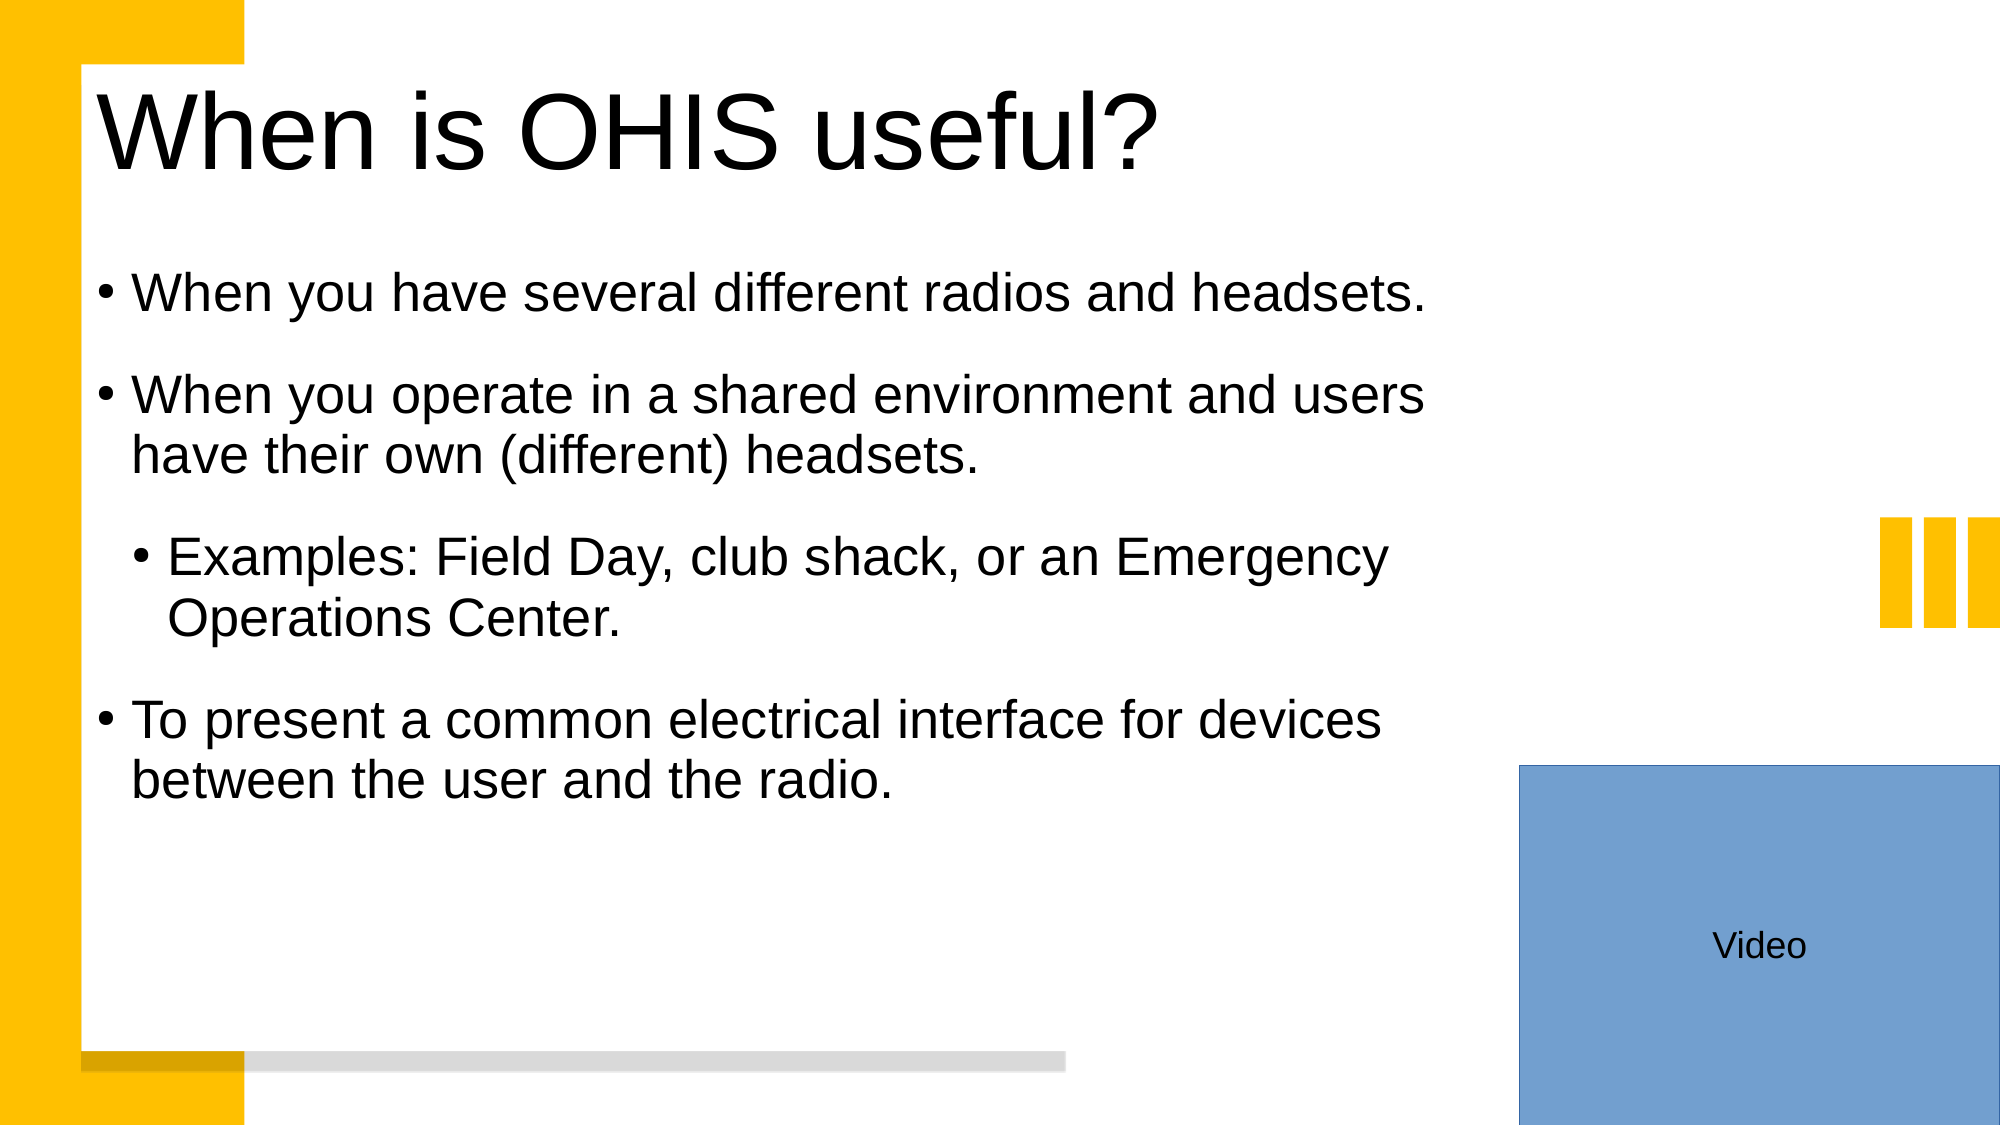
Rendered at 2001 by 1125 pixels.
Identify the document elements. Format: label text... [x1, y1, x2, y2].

text_box [0, 0, 2000, 1125]
text_box Video [1519, 765, 2000, 1125]
text_box When you have several different radios and headsets. When you operate in a shared environment and users have their own (different) headsets. Examples: Field Day, club shack, or an Emergency Operations Center. To present a common electrical interface for devices between the user and the radio. [81, 254, 1516, 1041]
text_box When is OHIS useful? [81, 64, 1921, 201]
